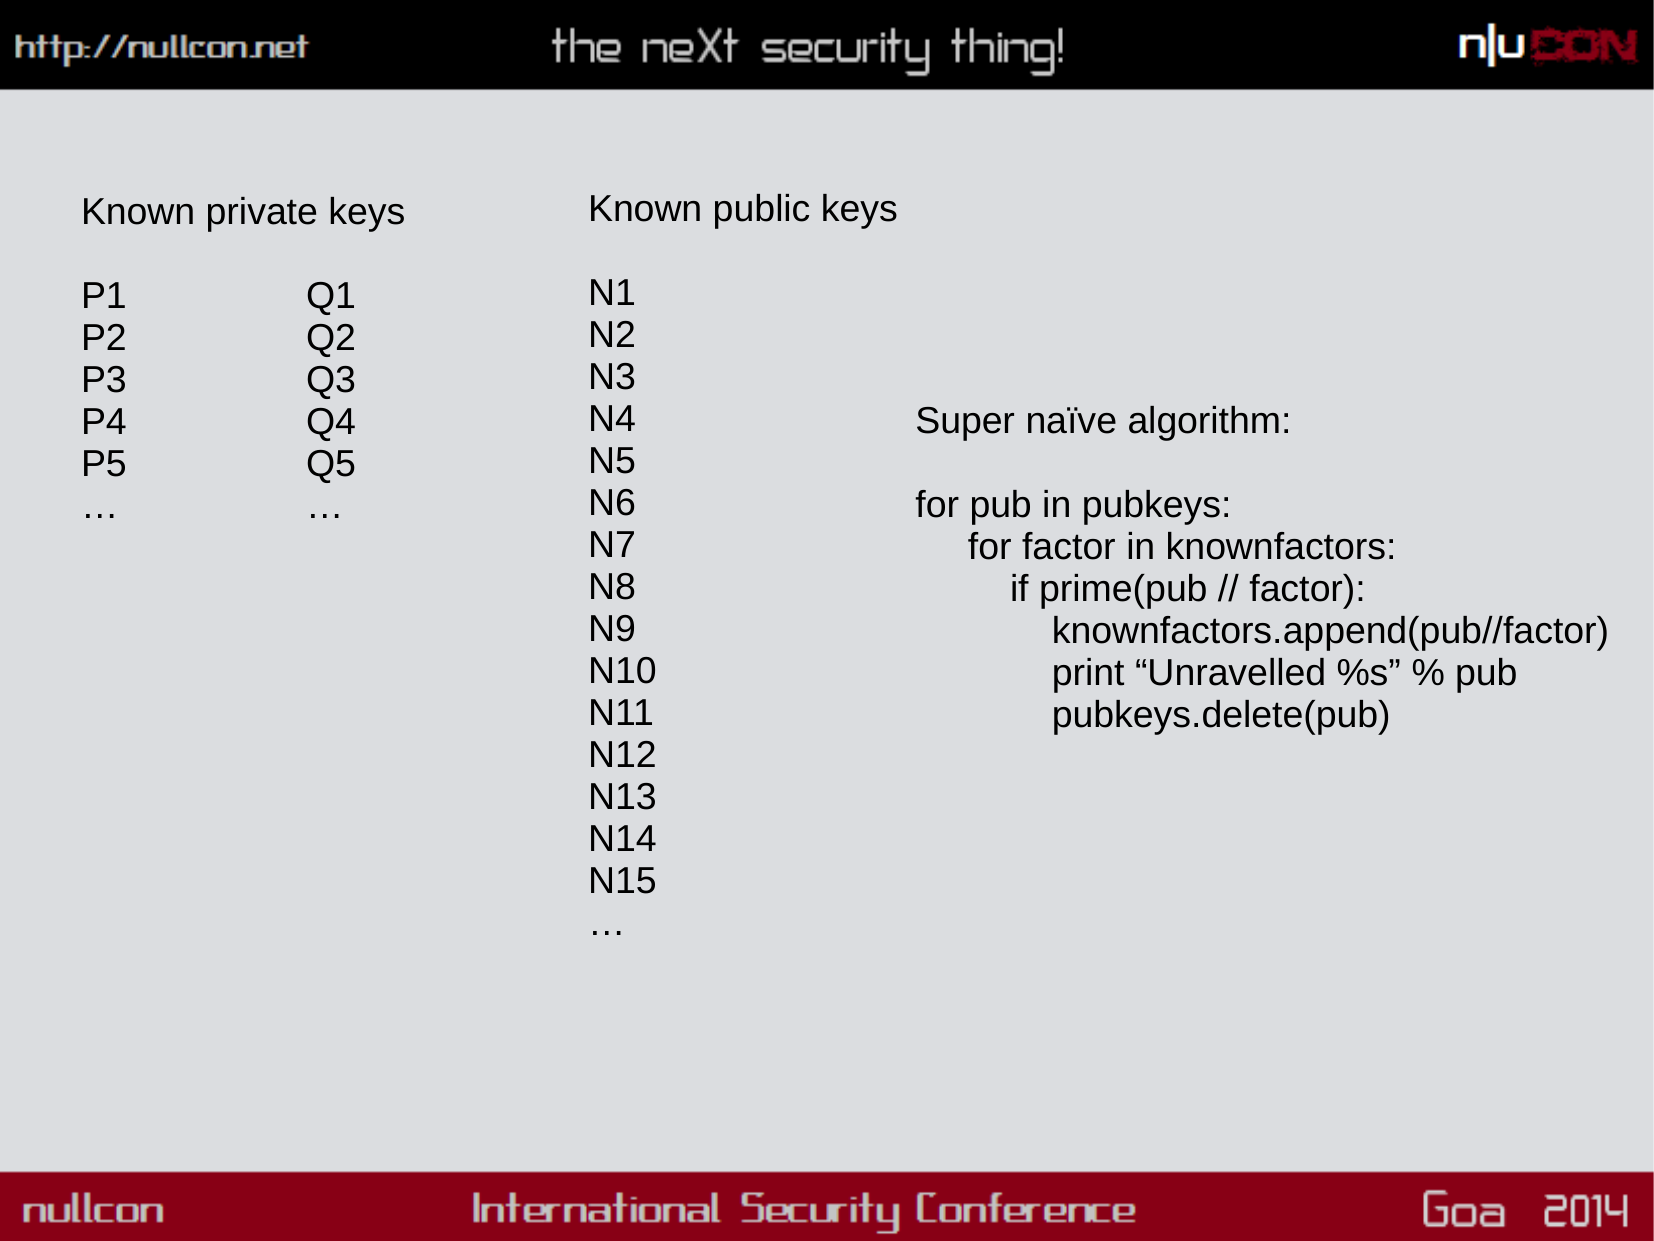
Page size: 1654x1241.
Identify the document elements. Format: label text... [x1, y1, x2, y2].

text_box Known public keys N1 N2 N3 N4 N5 N6 N7 N8 N9 N10 N11 N12 N13 N14 N15 … [573, 179, 913, 951]
text_box Known private keys P1 Q1 P2 Q2 P3 Q3 P4 Q4 P5 Q5 … … [66, 182, 421, 534]
text_box Super naïve algorithm: for pub in pubkeys: for factor in knownfactors: if prime(pub // factor): knownfactors.append(pub//factor) print “Unravelled %s” % pub pubkeys.delete(pub) [900, 392, 1625, 743]
picture [0, 0, 1654, 1241]
